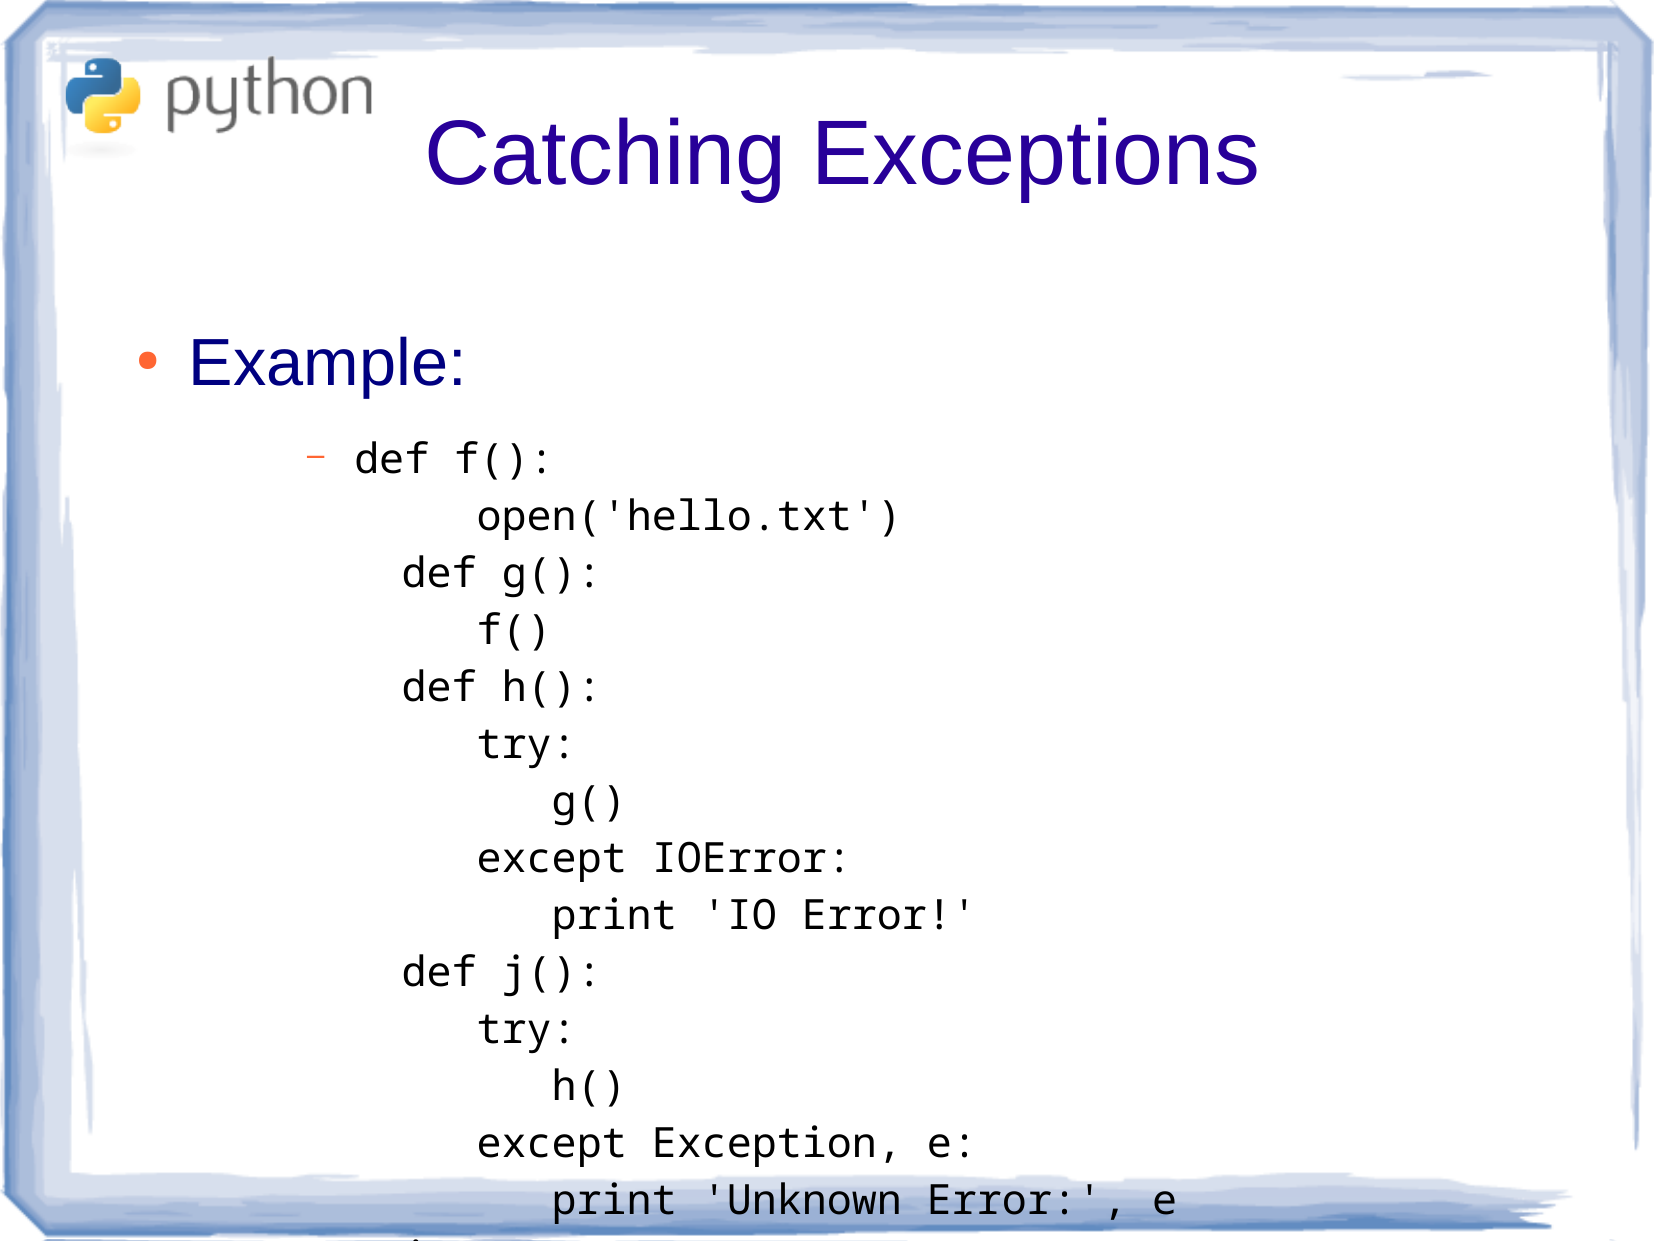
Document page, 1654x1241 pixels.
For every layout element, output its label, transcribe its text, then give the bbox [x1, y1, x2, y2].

list Example: def f(): open('hello.txt') def g(): f() def h(): try: g() except IOError: print 'IO Error!' def j(): try: h() except Exception, e: print 'Unknown Error:', e j() [118, 324, 1571, 1165]
title Catching Exceptions [82, 49, 1571, 257]
picture [0, 0, 1654, 1241]
